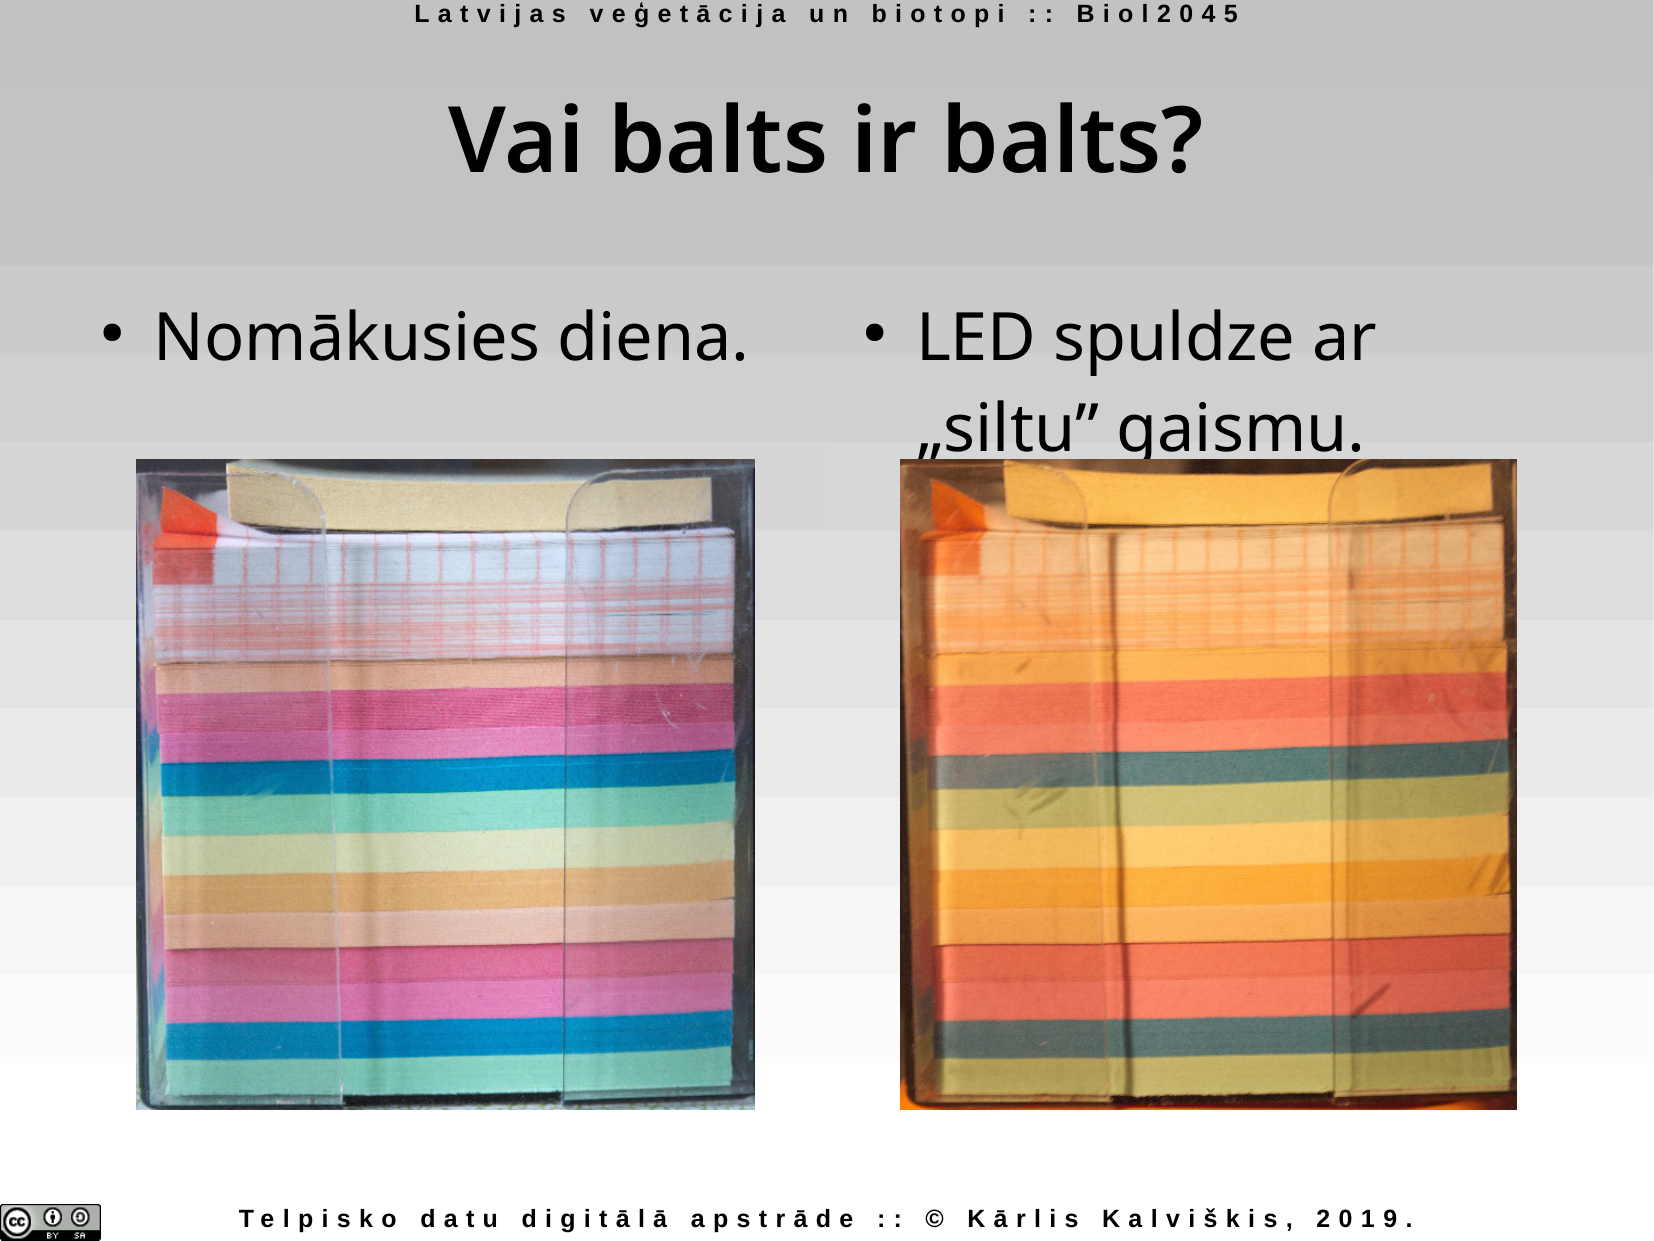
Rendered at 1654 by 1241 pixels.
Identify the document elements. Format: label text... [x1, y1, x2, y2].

list LED spuldze ar „siltu” gaismu. [845, 289, 1572, 1113]
title Vai balts ir balts? [29, 49, 1625, 296]
picture [0, 0, 1654, 1241]
list Nomākusies diena. [82, 289, 809, 1113]
